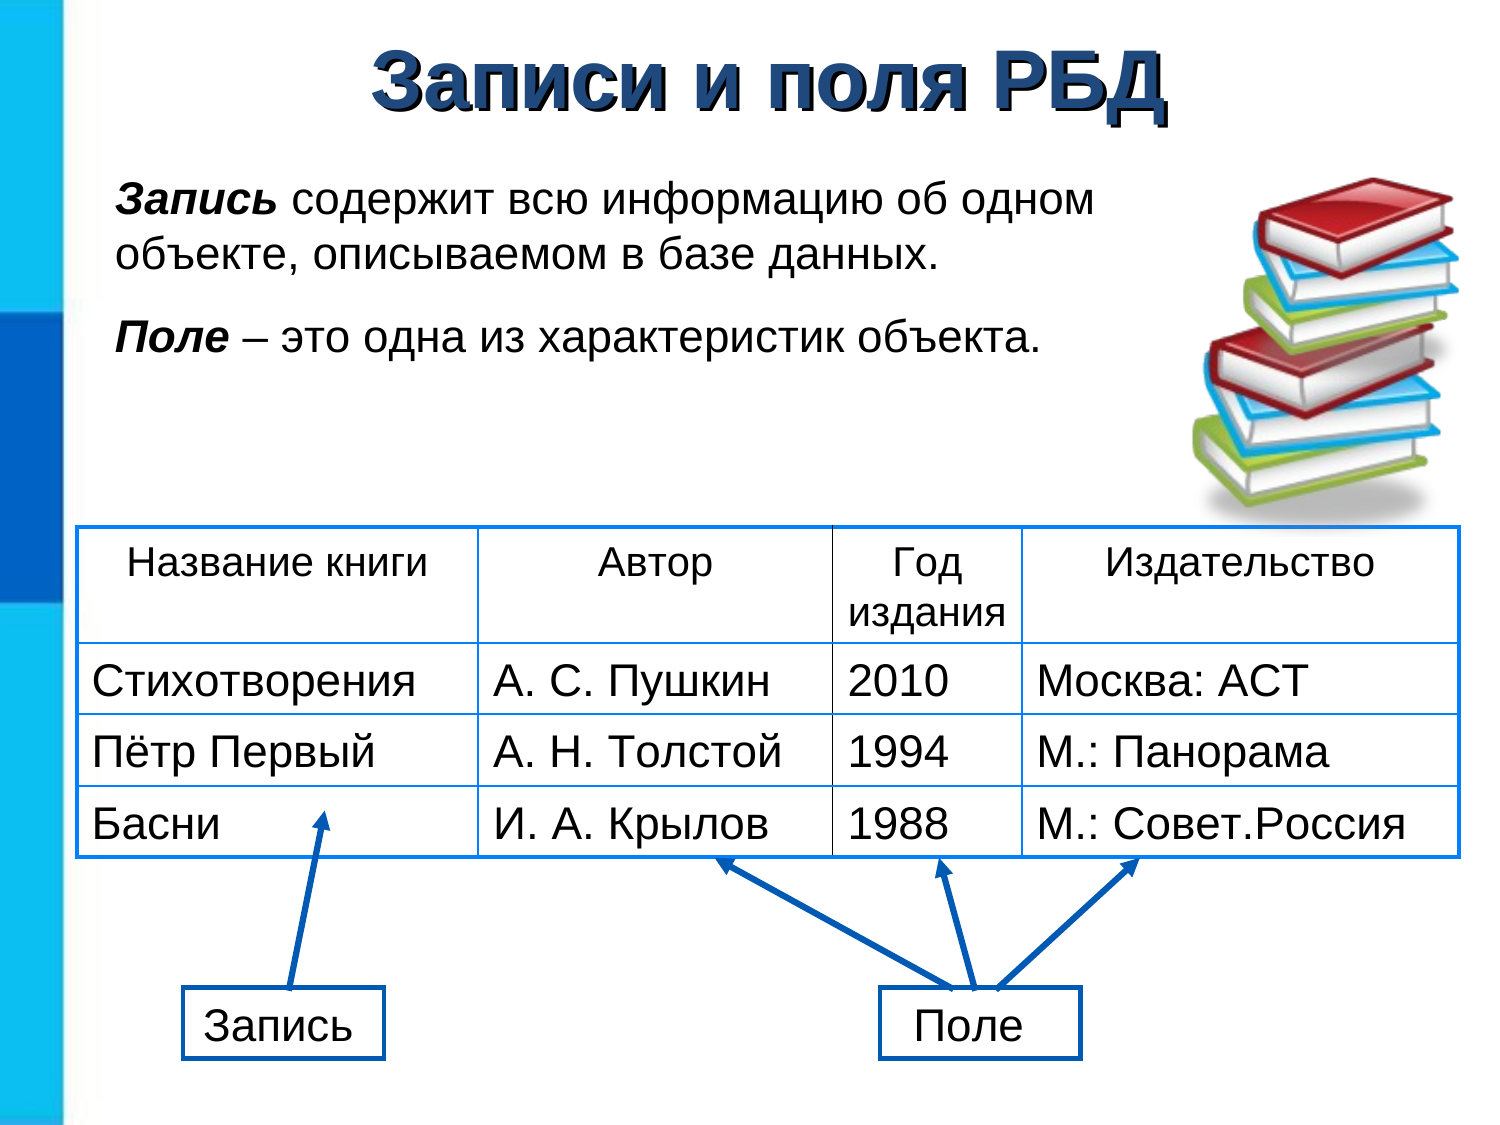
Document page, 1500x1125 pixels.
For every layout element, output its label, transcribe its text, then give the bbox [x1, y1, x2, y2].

table_cell 1994 [833, 715, 1021, 785]
text_box Поле [879, 987, 1081, 1059]
table_cell Пётр Первый [79, 715, 477, 785]
table_cell Стихотворения [79, 644, 477, 713]
table_cell Басни [79, 787, 477, 855]
table_cell А. Н. Толстой [479, 715, 832, 785]
table_cell М.: Совет.Россия [1023, 787, 1457, 855]
table_cell 1988 [833, 787, 1021, 855]
table_cell И. А. Крылов [479, 787, 832, 855]
picture [0, 0, 1500, 1125]
table_cell А. С. Пушкин [479, 644, 832, 713]
table_cell 2010 [833, 644, 1021, 713]
table_header Год издания [833, 529, 1021, 642]
table_header Автор [479, 529, 832, 642]
text_box Запись [183, 987, 384, 1059]
table_cell Москва: АСТ [1023, 644, 1457, 713]
table_header Название книги [79, 529, 477, 642]
table_header Издательство [1023, 529, 1457, 642]
table_cell М.: Панорама [1023, 715, 1457, 785]
text_box Записи и поля РБД [112, 30, 1425, 138]
text_box Запись содержит всю информацию об одном объекте, описываемом в базе данных. Поле – это одна из характеристик объекта. [100, 160, 1140, 370]
